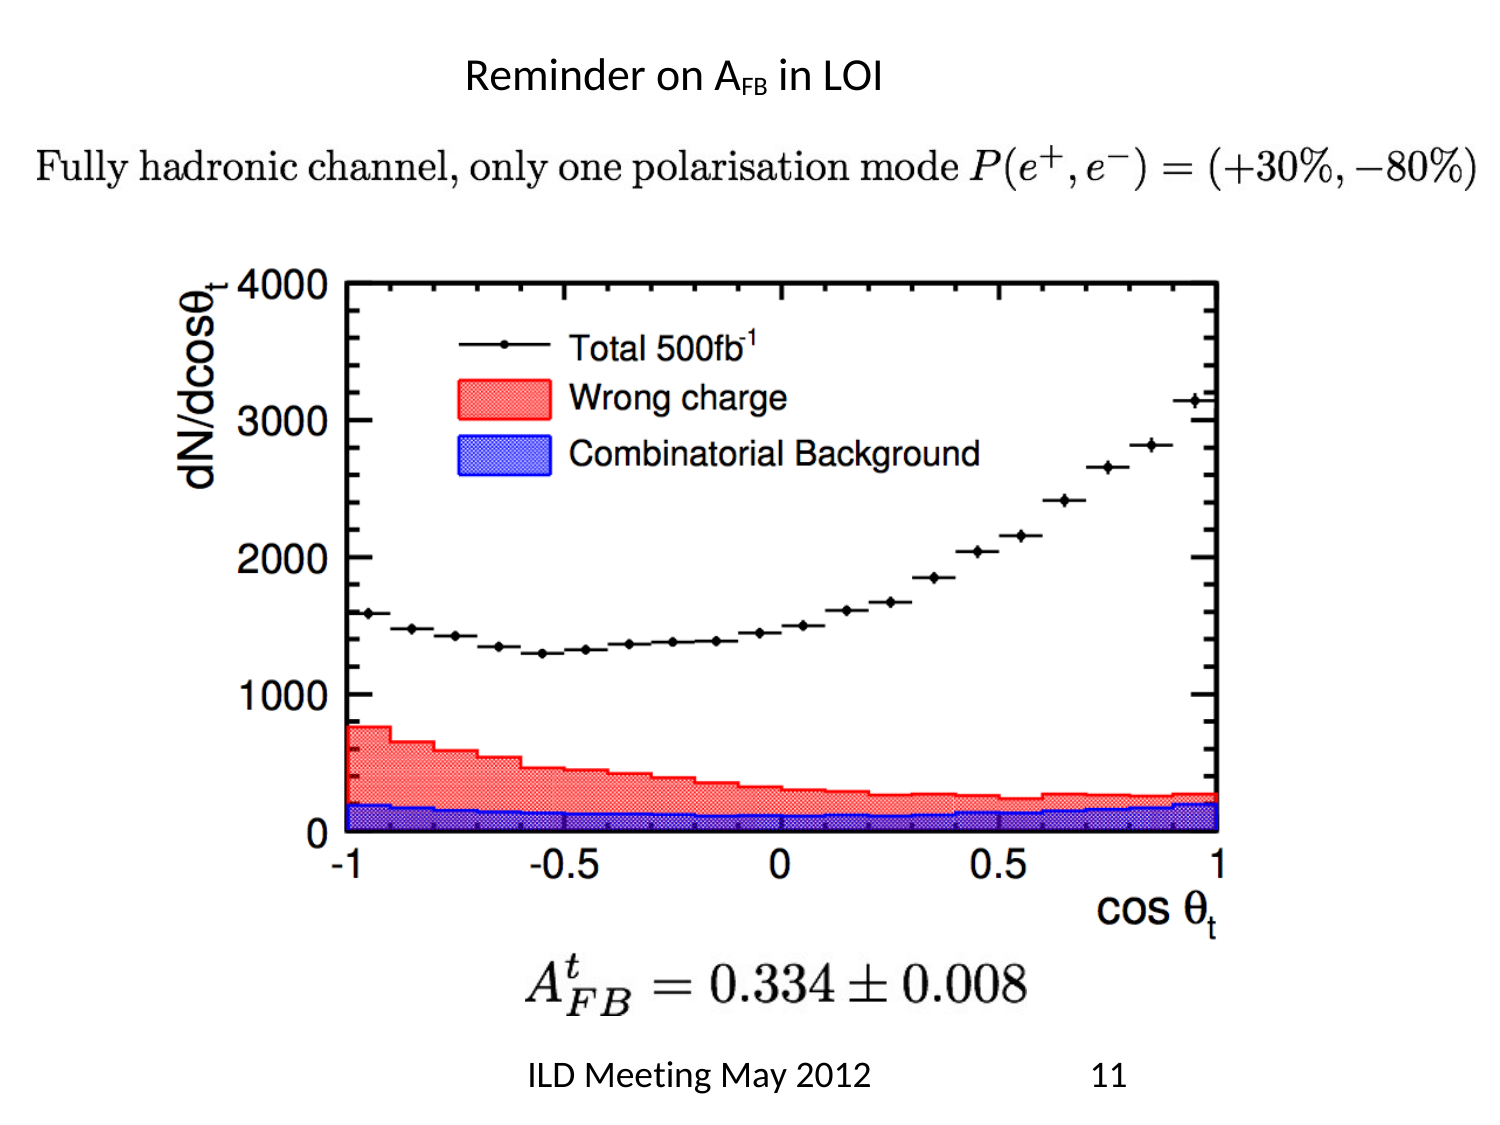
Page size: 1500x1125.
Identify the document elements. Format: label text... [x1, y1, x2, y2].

text_box Reminder on AFB in LOI [450, 37, 901, 123]
picture [154, 211, 1293, 1016]
picture [37, 144, 1477, 191]
